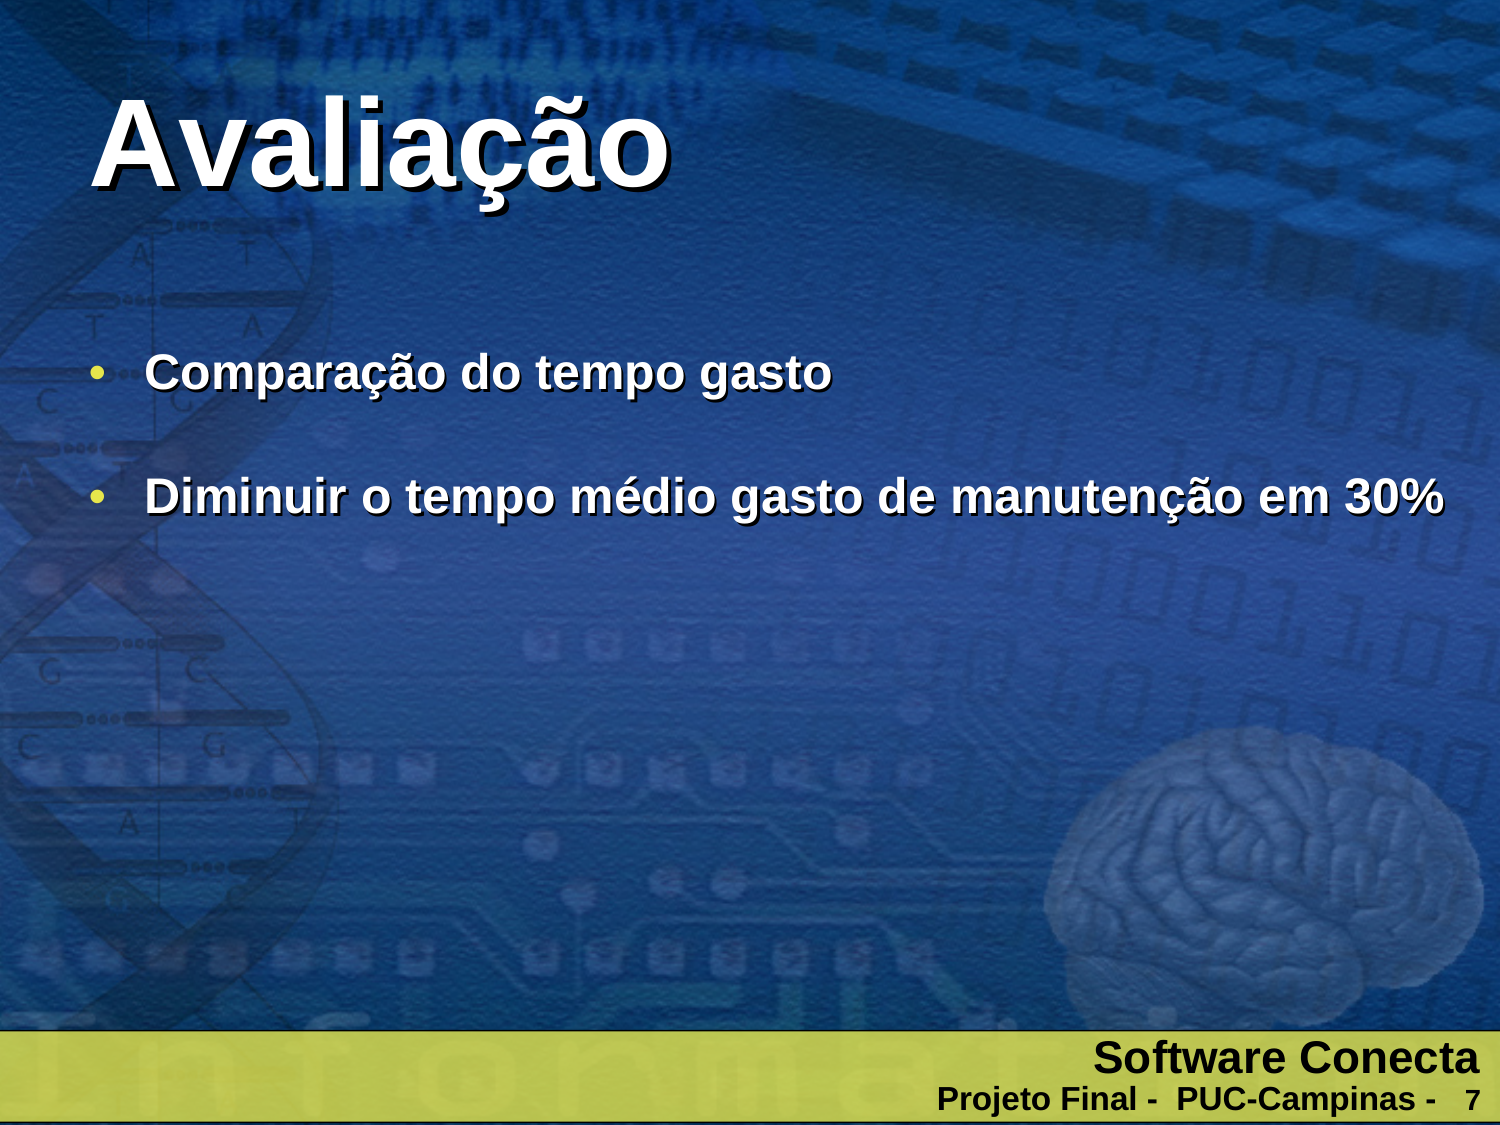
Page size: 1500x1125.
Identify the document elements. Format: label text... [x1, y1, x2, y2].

title Avaliação [88, 29, 1500, 265]
picture [0, 0, 1500, 1029]
list Comparação do tempo gasto Diminuir o tempo médio gasto de manutenção em 30% [88, 348, 1500, 529]
